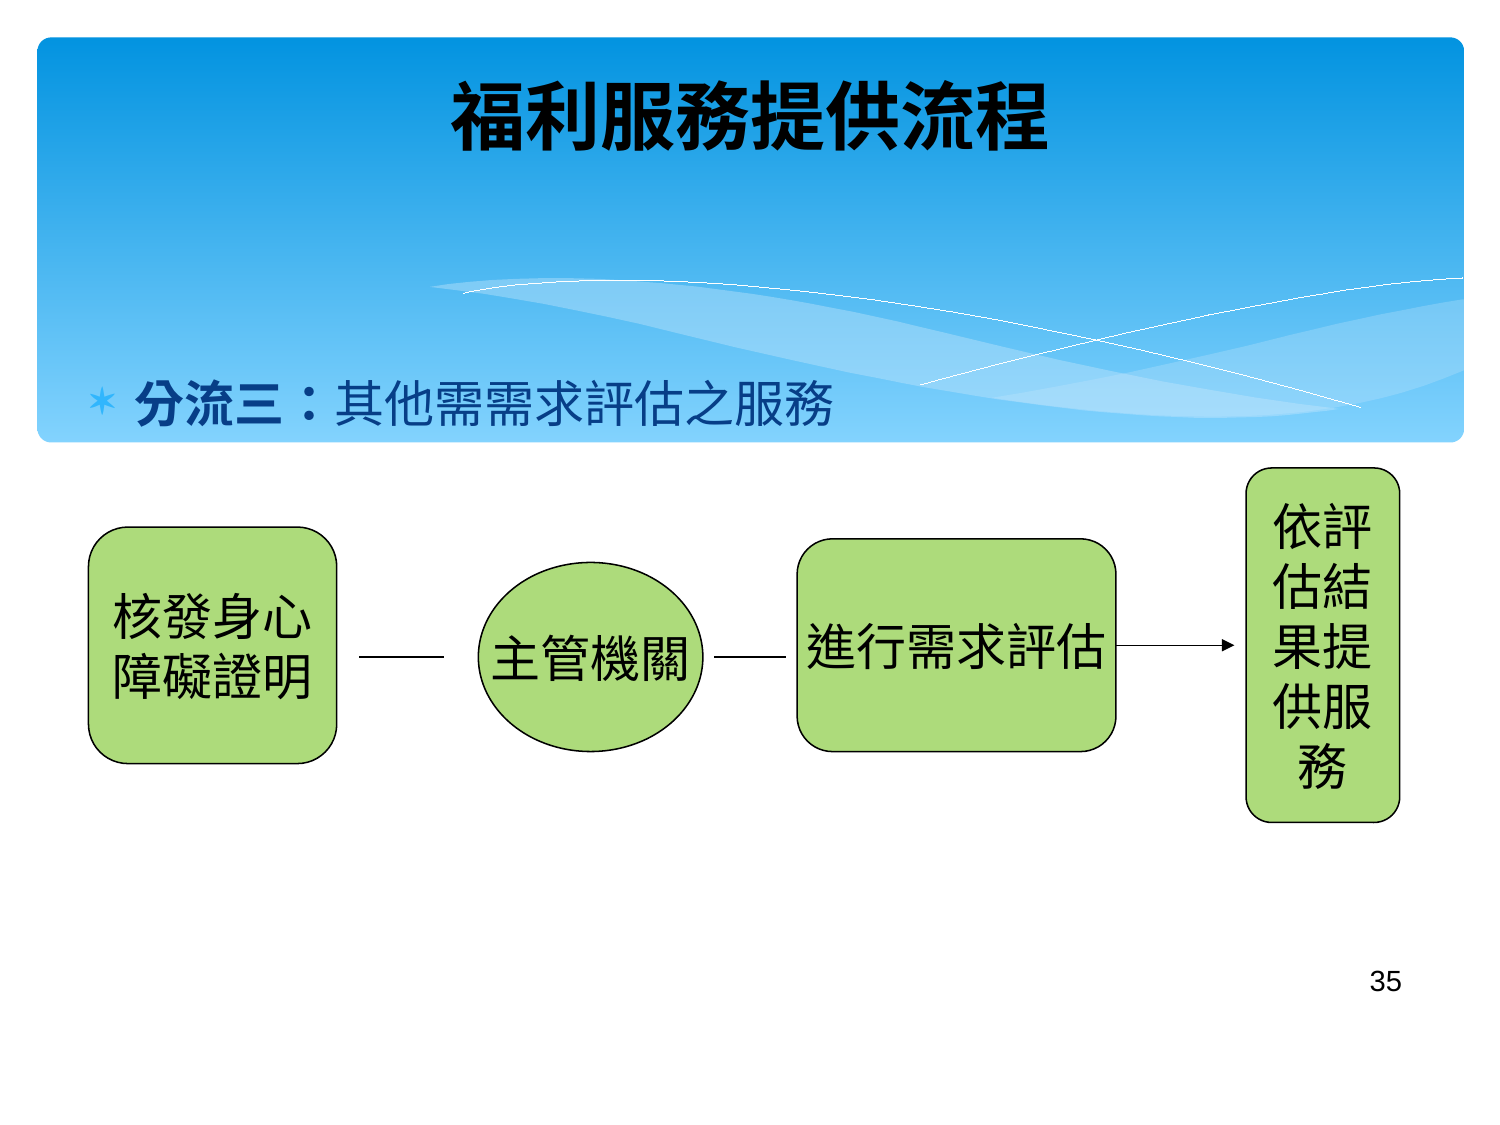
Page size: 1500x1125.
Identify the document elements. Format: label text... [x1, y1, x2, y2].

list 分流三：其他需需求評估之服務 [75, 219, 1426, 1005]
title 福利服務提供流程 [75, 45, 1426, 185]
text_box 依評 估結 果提 供服 務 [1246, 467, 1400, 823]
text_box 核發身心 障礙證明 [88, 527, 337, 764]
text_box 進行需求評估 [797, 538, 1116, 752]
text_box <編號> [1335, 937, 1436, 1023]
text_box 主管機關 [478, 562, 703, 752]
